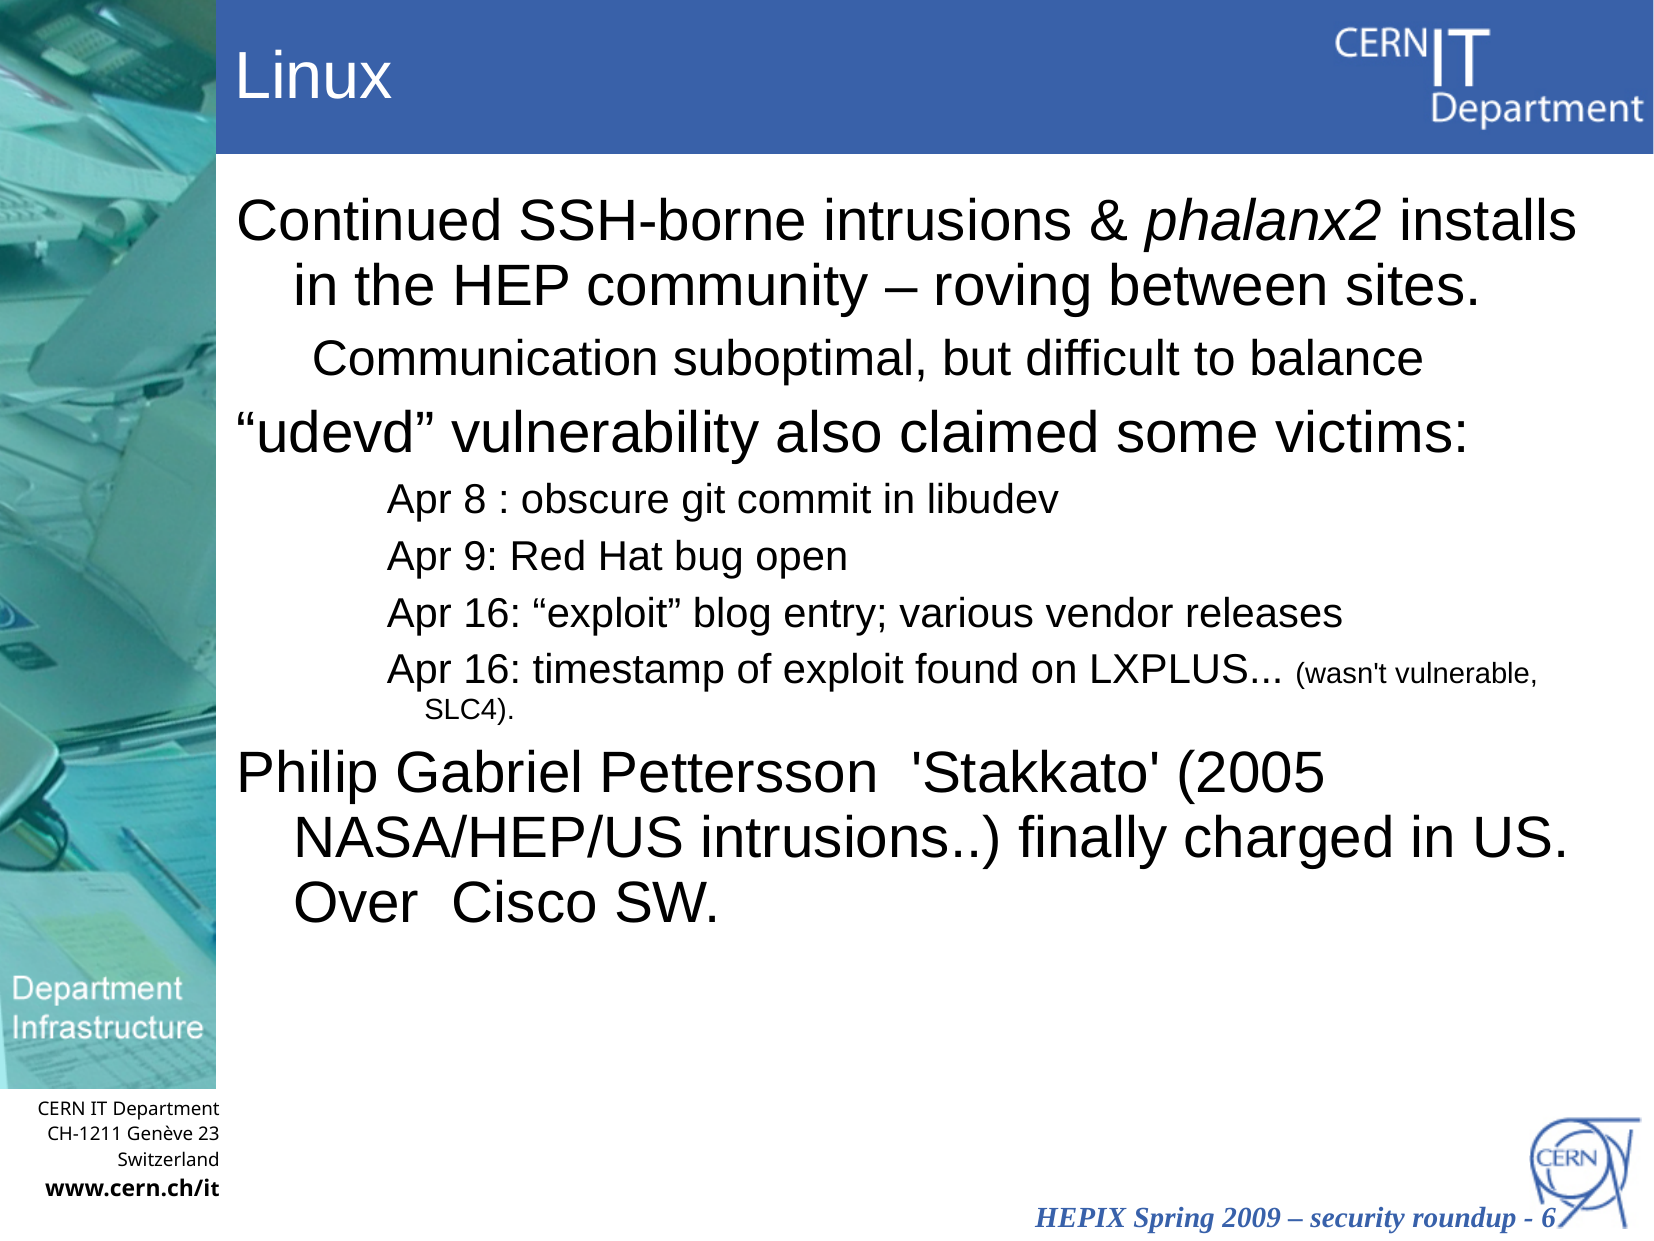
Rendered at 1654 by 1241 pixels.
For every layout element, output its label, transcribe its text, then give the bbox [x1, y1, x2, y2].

list Continued SSH-borne intrusions & phalanx2 installs in the HEP community – roving between sites. Communication suboptimal, but difficult to balance “udevd” vulnerability also claimed some victims: Apr 8 : obscure git commit in libudev Apr 9: Red Hat bug open Apr 16: “exploit” blog entry; various vendor releases Apr 16: timestamp of exploit found on LXPLUS... (wasn't vulnerable, SLC4). Philip Gabriel Pettersson 'Stakkato' (2005 NASA/HEP/US intrusions..) finally charged in US. Over Cisco SW. [236, 187, 1613, 992]
picture [216, 0, 1654, 154]
picture [1529, 1116, 1642, 1229]
title Linux [234, 0, 1241, 151]
